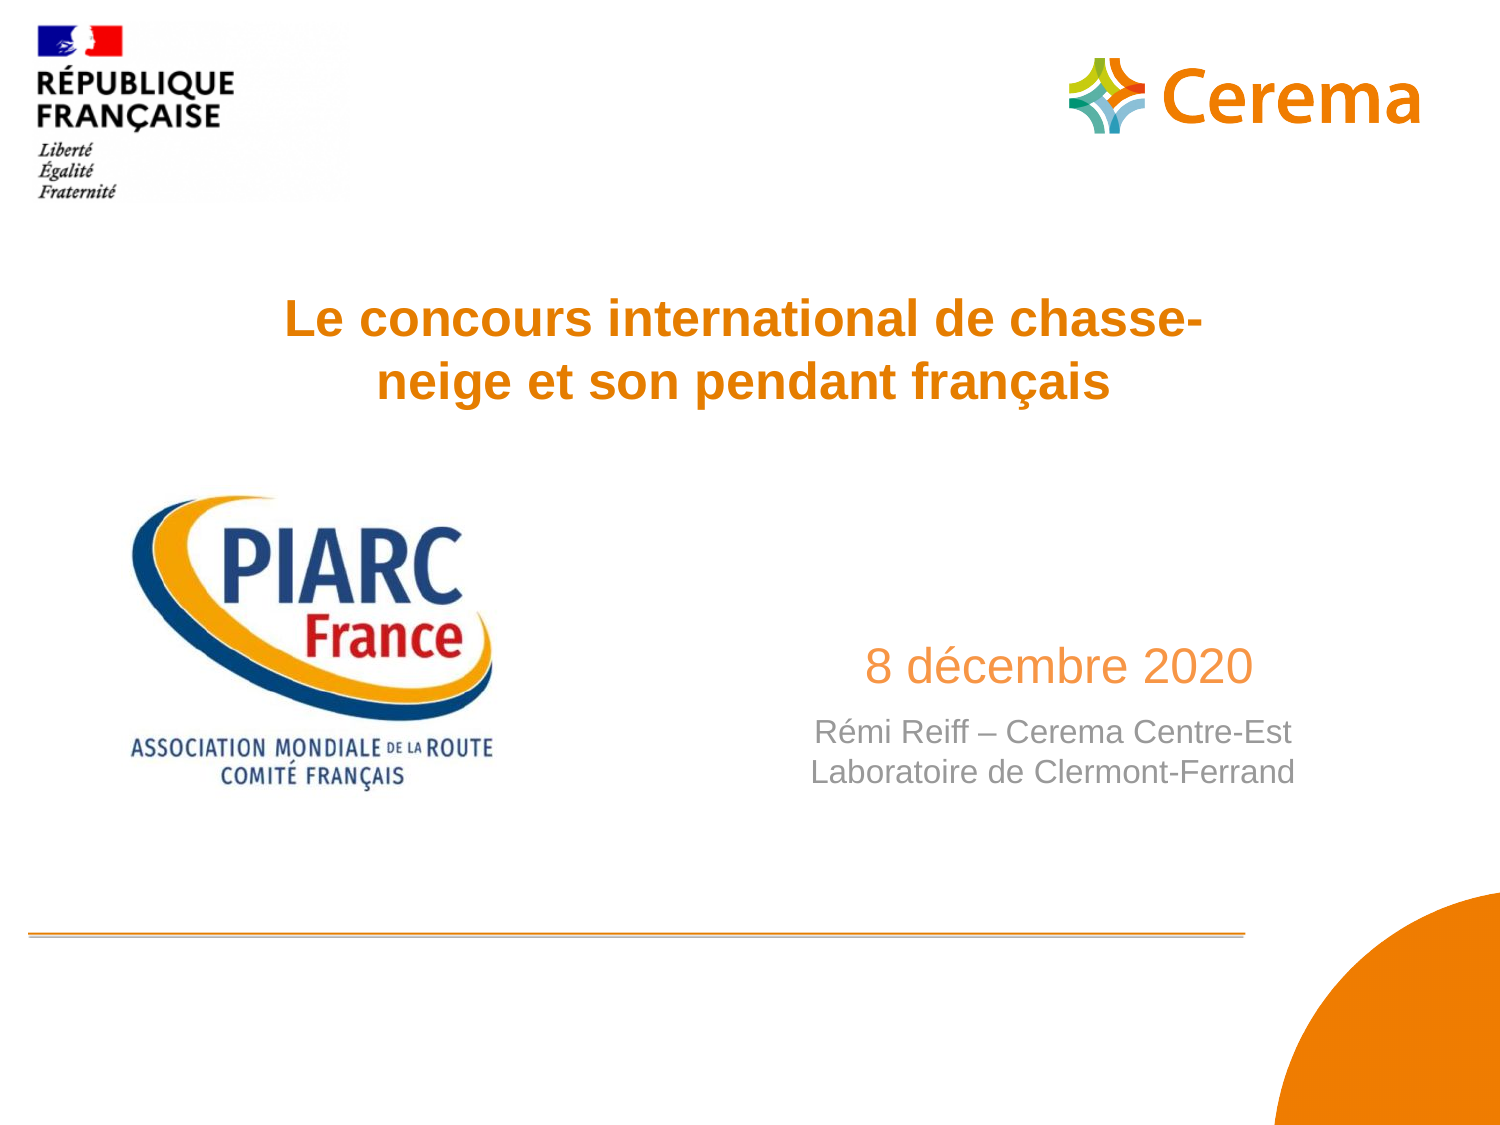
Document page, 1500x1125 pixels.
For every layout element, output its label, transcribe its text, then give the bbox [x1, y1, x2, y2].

picture [32, 21, 350, 203]
text_box Rémi Reiff – Cerema Centre-Est Laboratoire de Clermont-Ferrand [630, 702, 1477, 798]
text_box Le concours international de chasse-neige et son pendant français [248, 129, 1241, 628]
text_box 8 décembre 2020 [843, 625, 1276, 701]
picture [1272, 891, 1500, 1125]
picture [121, 485, 508, 815]
picture [1031, 21, 1457, 171]
